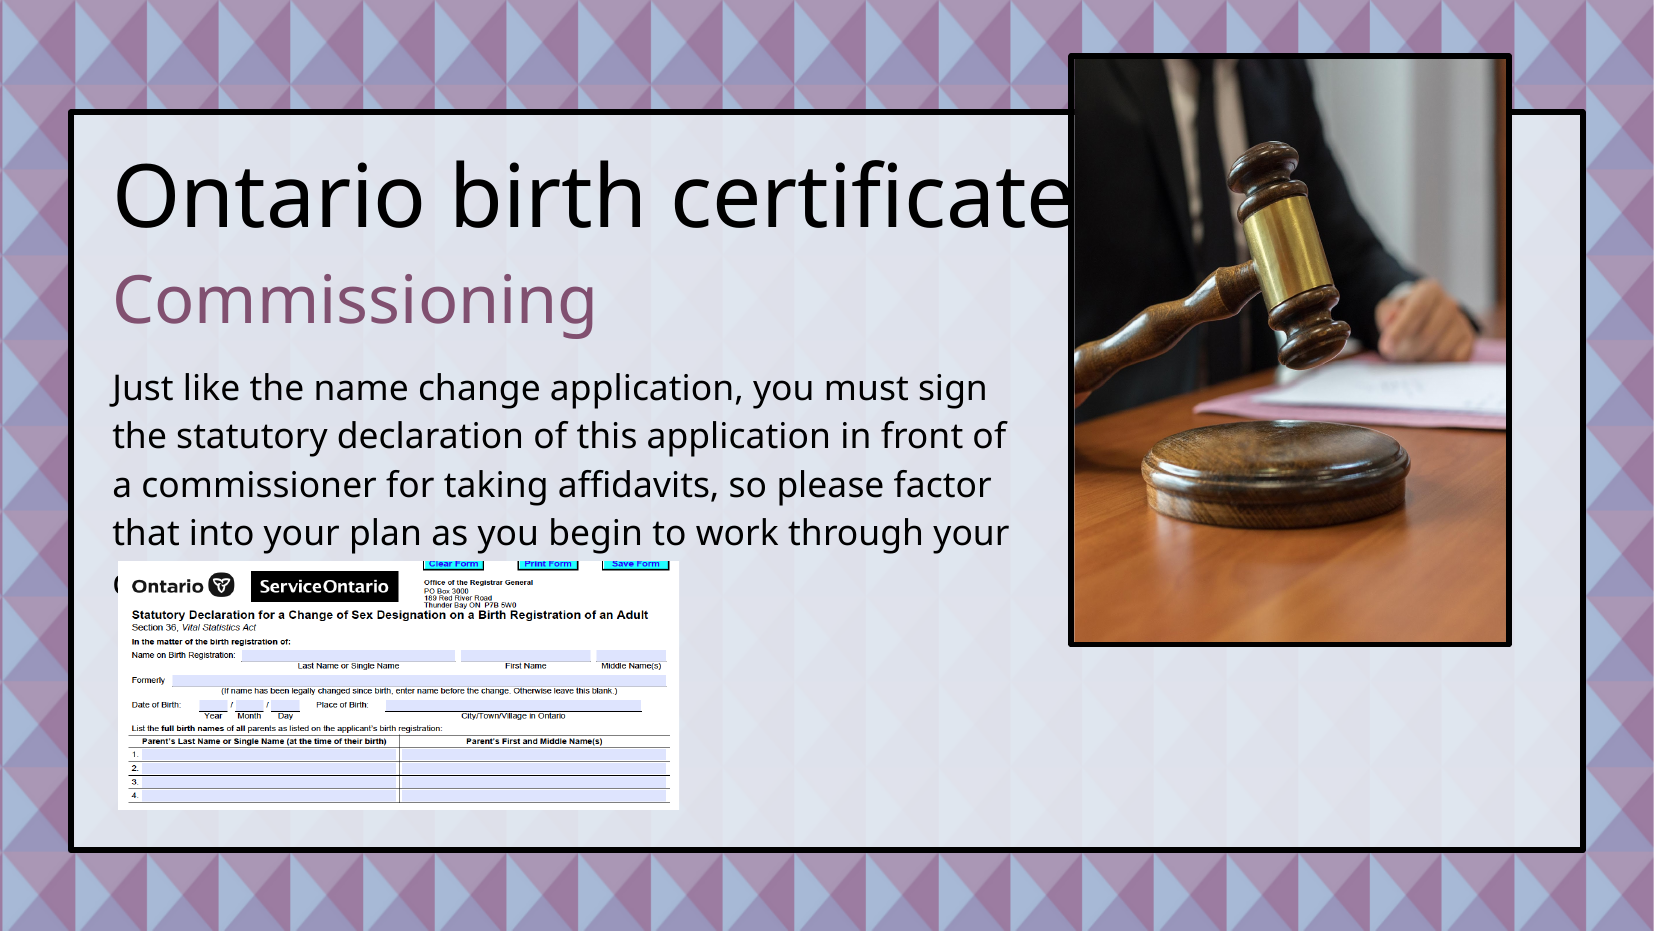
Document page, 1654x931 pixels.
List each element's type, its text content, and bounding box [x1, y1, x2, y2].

text_box Just like the name change application, you must sign the statutory declaration of this application in front of a commissioner for taking affidavits, so please factor that into your plan as you begin to work through your documents. [112, 362, 1034, 650]
text_box [70, 112, 1583, 851]
title Commissioning [112, 251, 1068, 343]
picture [0, 0, 1654, 931]
title Ontario birth certificates [112, 141, 1068, 247]
